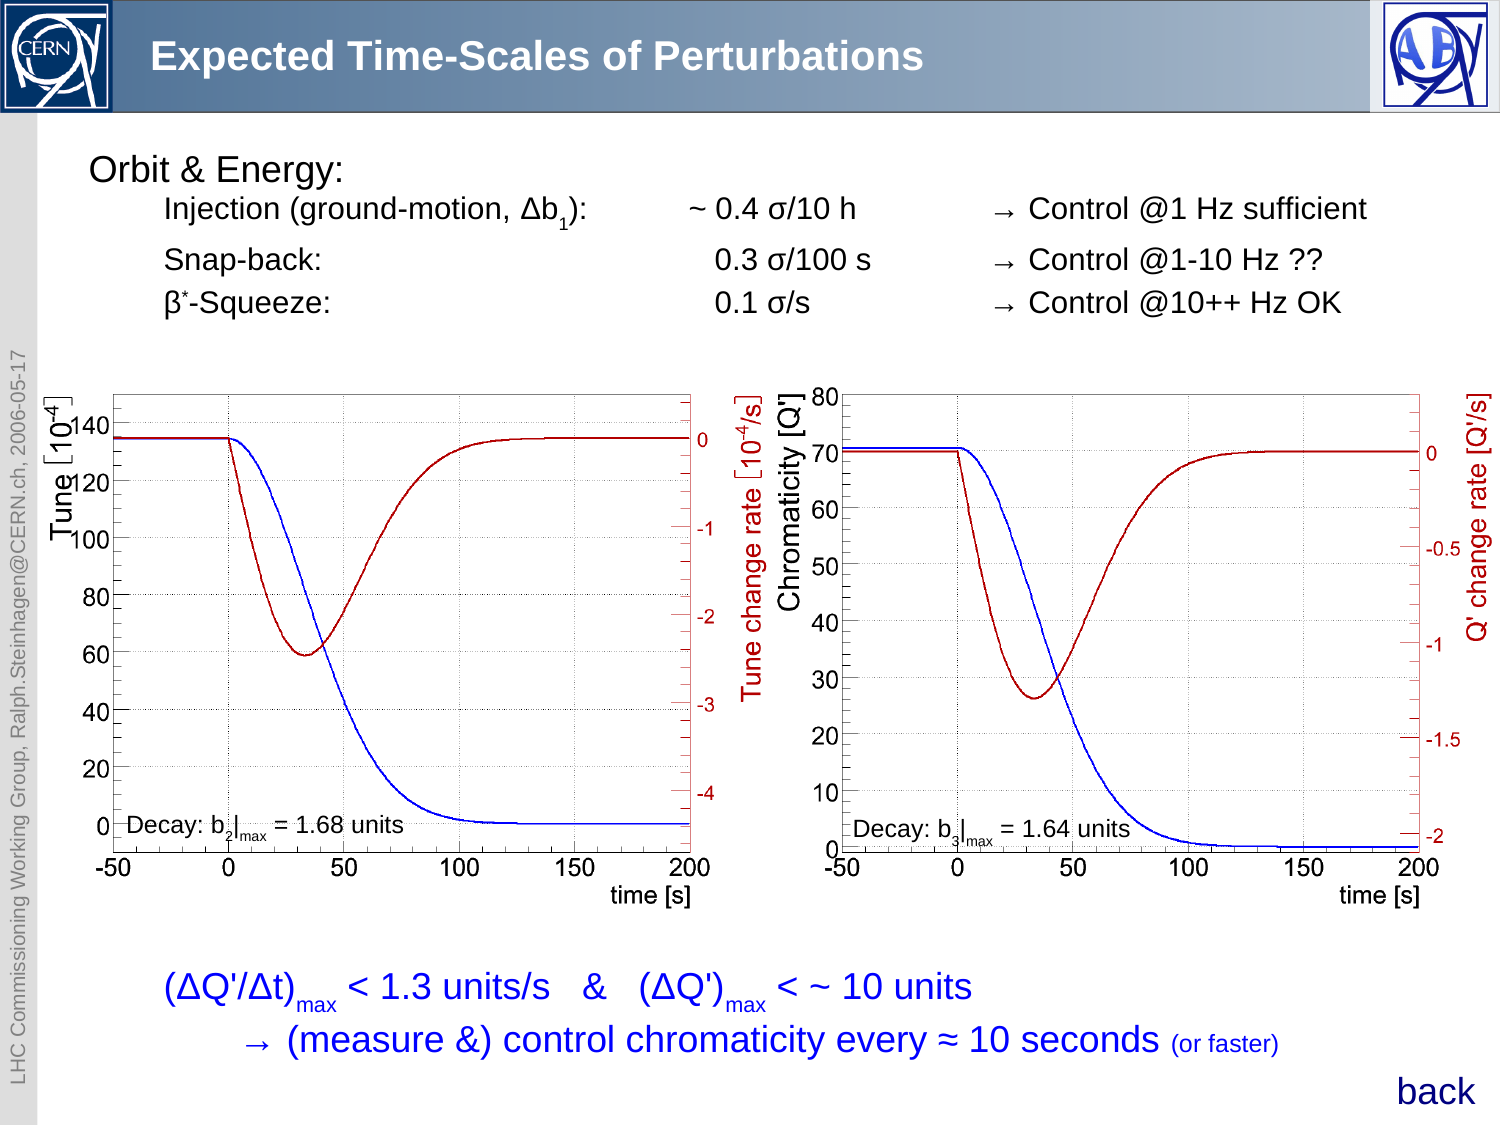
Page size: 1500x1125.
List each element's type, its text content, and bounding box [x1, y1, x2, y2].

list Orbit & Energy: Injection (ground-motion, Δb1): ~ 0.4 σ/10 h → Control @1 Hz sufficient Snap-back: 0.3 σ/100 s → Control @1-10 Hz ?? β*-Squeeze: 0.1 σ/s → Control @10++ Hz OK Tune & Chromaticity (Snapback: MQ's b2 and MB's b3 resp.; a2 similar): (ΔQ'/Δt)max < 1.3 units/s & (ΔQ')max < ~ 10 units → (measure &) control chromaticity every ≈ 10 seconds (or faster) [88, 916, 1439, 1061]
picture [1382, 1, 1489, 108]
title Expected Time-Scales of Perturbations [150, 0, 1201, 113]
text_box back [1381, 1062, 1500, 1120]
picture [40, 383, 1499, 916]
picture [0, 0, 113, 113]
text_box Decay: b3|max = 1.64 units [837, 807, 1147, 857]
list Orbit & Energy: Injection (ground-motion, Δb1): ~ 0.4 σ/10 h → Control @1 Hz sufficient Snap-back: 0.3 σ/100 s → Control @1-10 Hz ?? β*-Squeeze: 0.1 σ/s → Control @10++ Hz OK Tune & Chromaticity (Snapback: MQ's b2 and MB's b3 resp.; a2 similar): (ΔQ'/Δt)max < 1.3 units/s & (ΔQ')max < ~ 10 units → (measure &) control chromaticity every ≈ 10 seconds (or faster) [88, 147, 1439, 383]
text_box Decay: b2|max = 1.68 units [111, 803, 419, 852]
